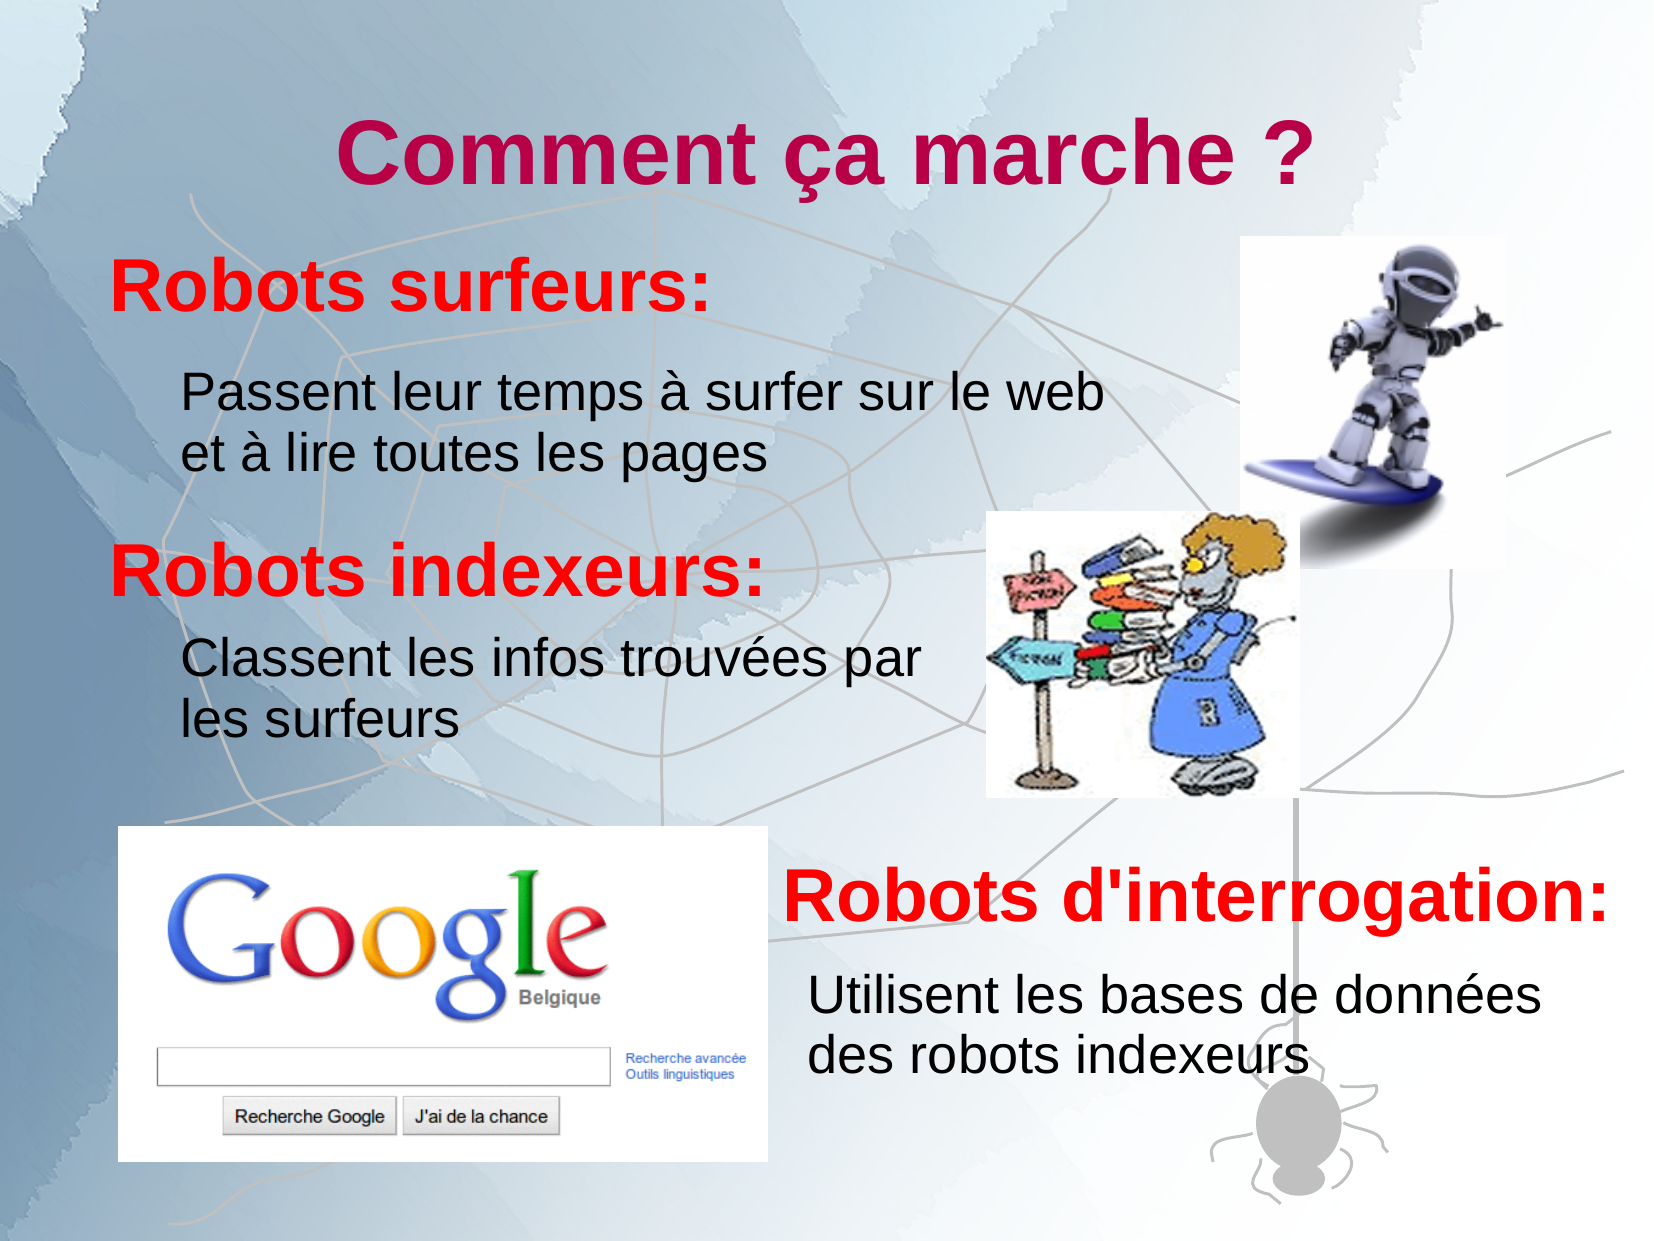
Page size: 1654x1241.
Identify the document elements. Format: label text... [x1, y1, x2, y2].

text_box Passent leur temps à surfer sur le web et à lire toutes les pages [165, 354, 1123, 491]
text_box Robots surfeurs: [94, 236, 729, 336]
text_box Robots indexeurs: [94, 521, 783, 621]
text_box Classent les infos trouvées par les surfeurs [165, 620, 939, 756]
text_box Utilisent les bases de données des robots indexeurs [792, 956, 1560, 1093]
title Comment ça marche ? [82, 49, 1571, 257]
text_box Robots d'interrogation: [767, 846, 1628, 945]
text_box [1257, 1093, 1341, 1195]
picture [0, 0, 1654, 1241]
